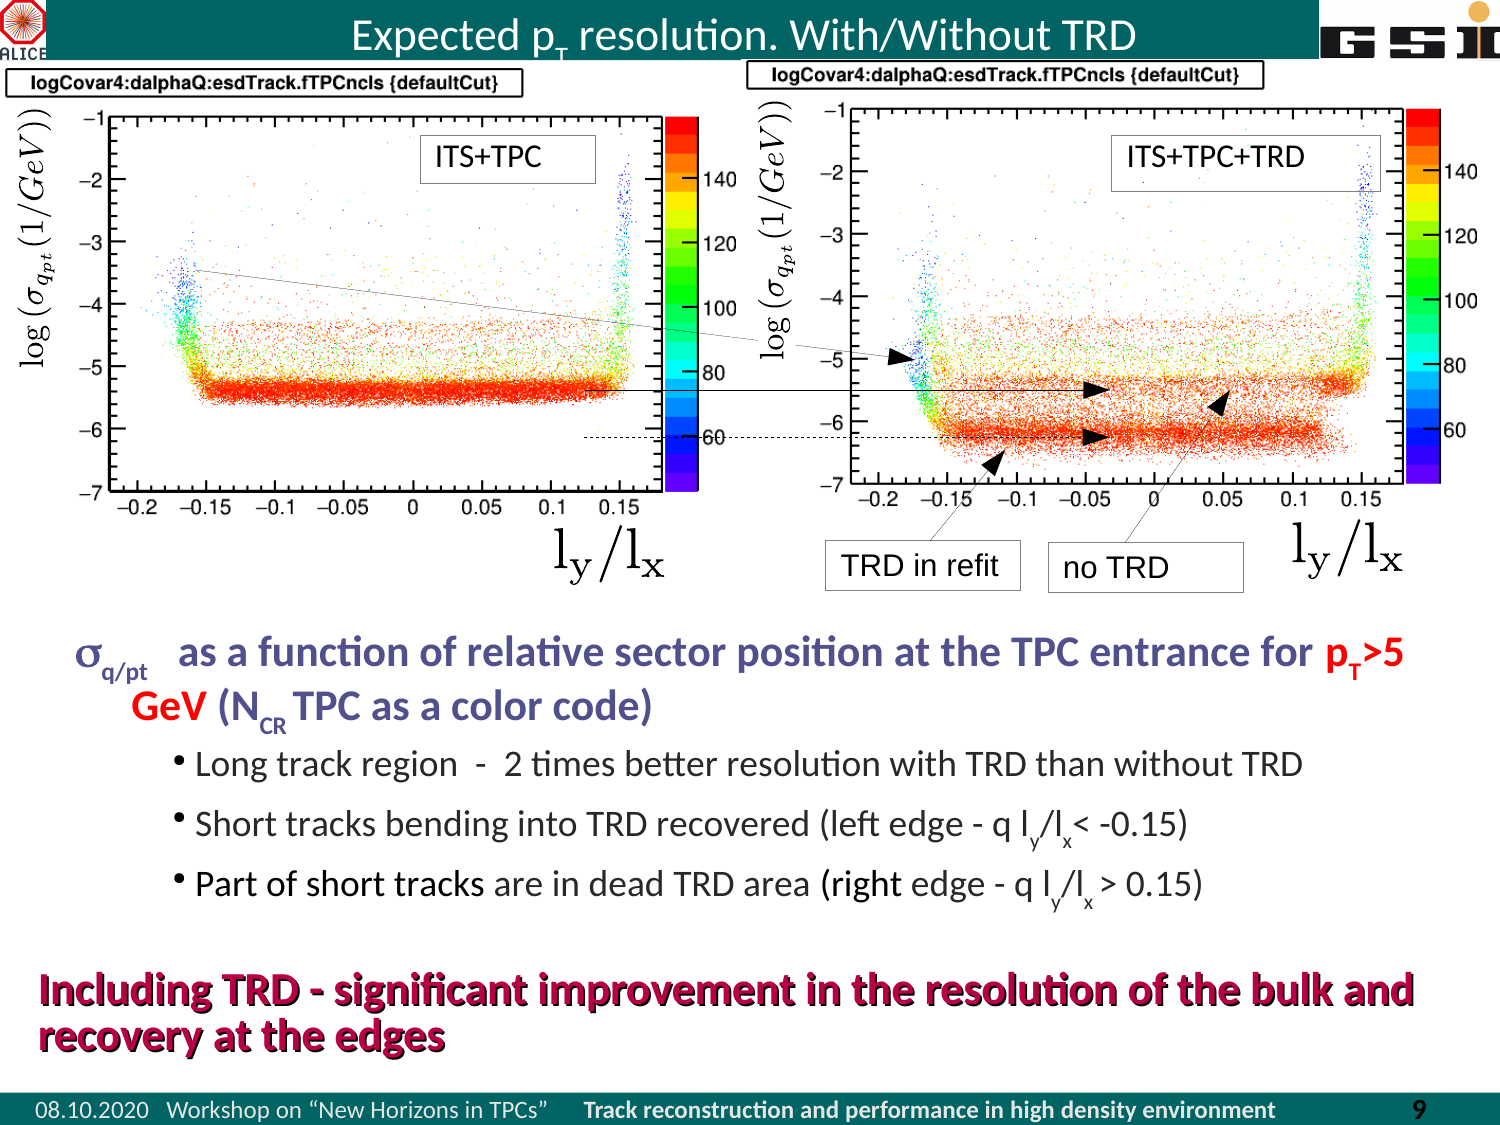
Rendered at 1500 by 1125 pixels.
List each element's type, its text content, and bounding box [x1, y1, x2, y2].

text_box Including TRD - significant improvement in the resolution of the bulk and recovery at the edges [23, 963, 1441, 1070]
text_box ITS+TPC [420, 135, 596, 184]
text_box [17, 106, 55, 368]
text_box [552, 525, 666, 586]
list sq/pt as a function of relative sector position at the TPC entrance for pT>5 GeV (NCR TPC as a color code) Long track region - 2 times better resolution with TRD than without TRD Short tracks bending into TRD recovered (left edge - q ly/lx< -0.15) Part of short tracks are in dead TRD area (right edge - q ly/lx > 0.15) [75, 615, 1426, 963]
text_box [1290, 519, 1404, 580]
title Expected pT resolution. With/Without TRD [75, 0, 1424, 68]
text_box ITS+TPC+TRD [1111, 135, 1381, 192]
text_box no TRD [1048, 542, 1244, 593]
picture [741, 0, 1500, 559]
text_box [757, 98, 796, 361]
picture [0, 67, 736, 567]
text_box TRD in refit [825, 540, 1021, 591]
picture [0, 0, 46, 60]
